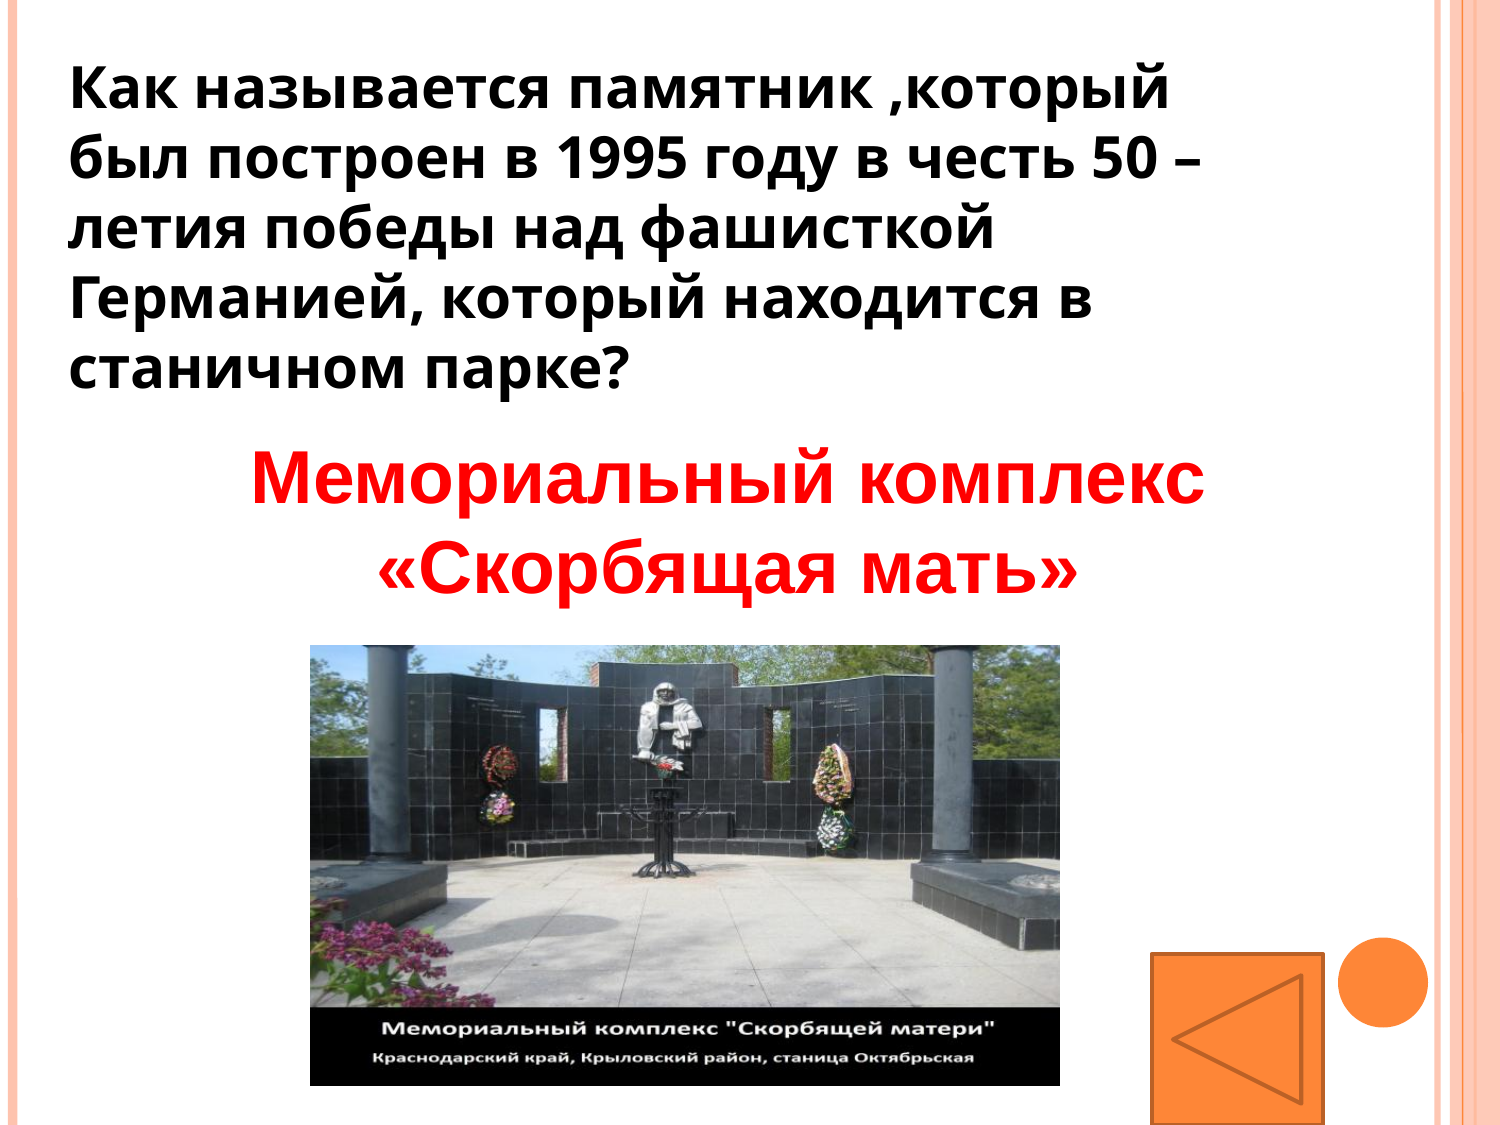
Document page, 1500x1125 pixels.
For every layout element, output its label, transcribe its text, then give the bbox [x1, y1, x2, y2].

picture [310, 645, 1060, 1086]
text_box Как называется памятник ,который был построен в 1995 году в честь 50 –летия победы над фашисткой Германией, который находится в станичном парке? [53, 42, 1317, 341]
text_box Мемориальный комплекс «Скорбящая мать» [140, 420, 1318, 618]
text_box [1151, 953, 1323, 1125]
